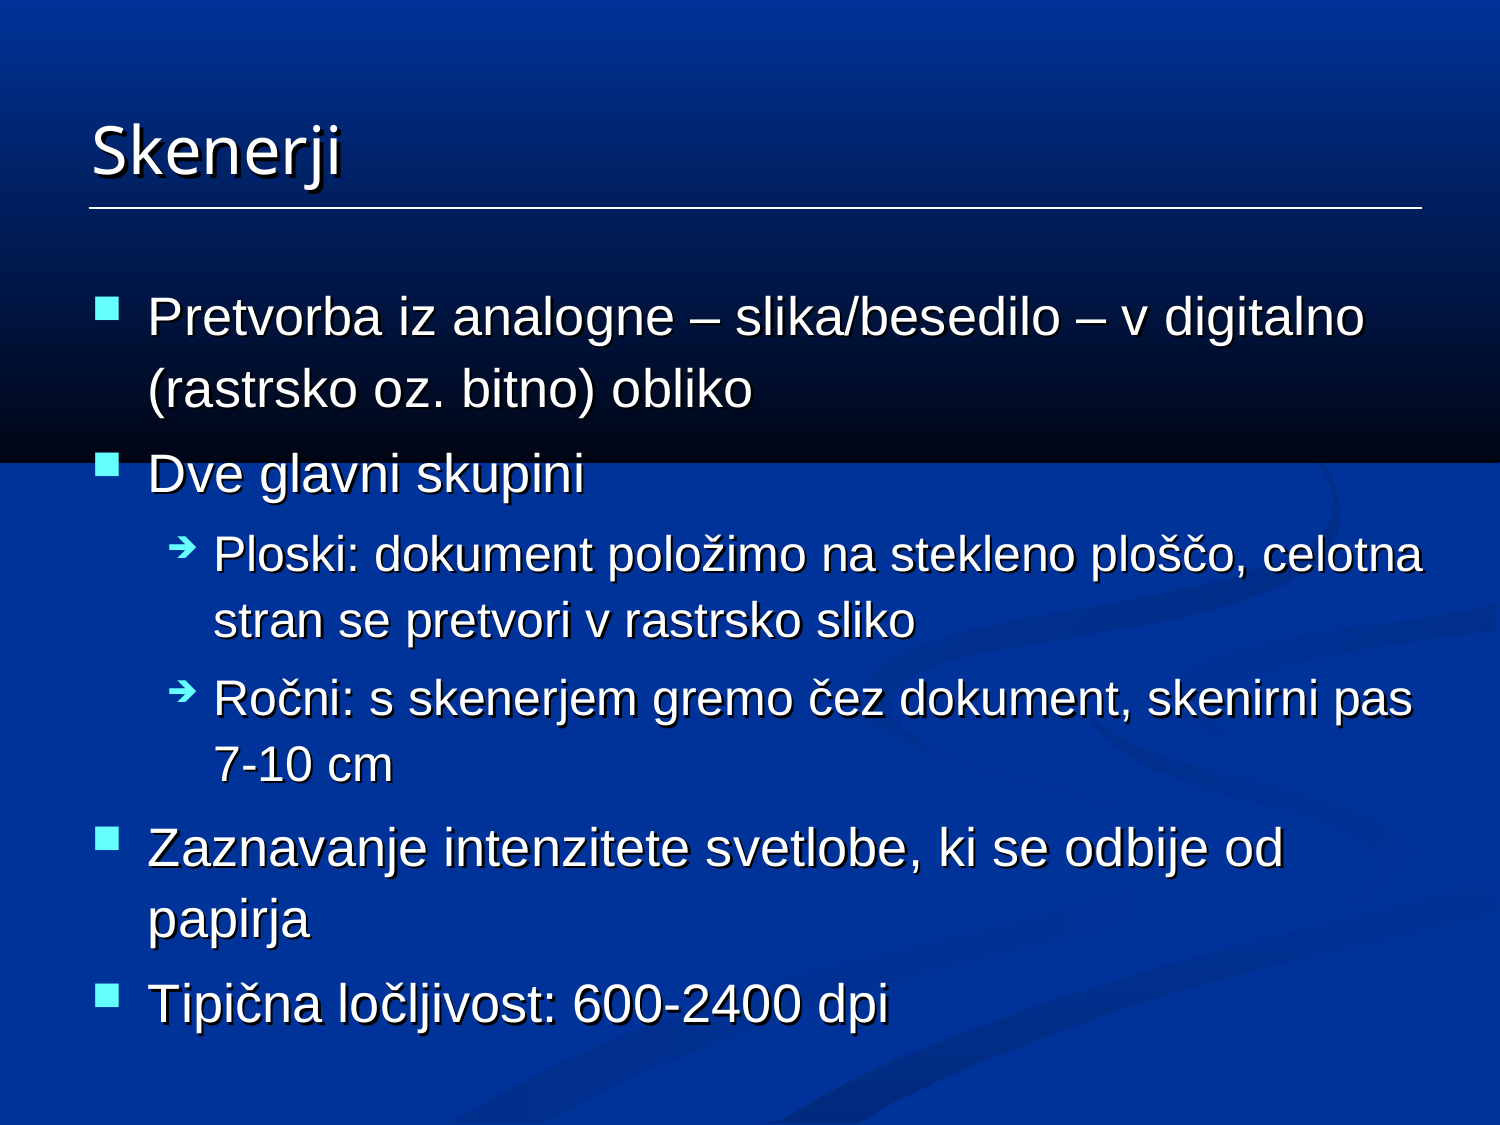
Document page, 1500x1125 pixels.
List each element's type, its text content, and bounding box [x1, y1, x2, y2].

list Pretvorba iz analogne – slika/besedilo – v digitalno (rastrsko oz. bitno) obliko Dve glavni skupini Ploski: dokument položimo na stekleno ploščo, celotna stran se pretvori v rastrsko sliko Ročni: s skenerjem gremo čez dokument, skenirni pas 7-10 cm Zaznavanje intenzitete svetlobe, ki se odbije od papirja Tipična ločljivost: 600-2400 dpi [76, 267, 1471, 1071]
text_box Skenerji [76, 54, 1352, 242]
